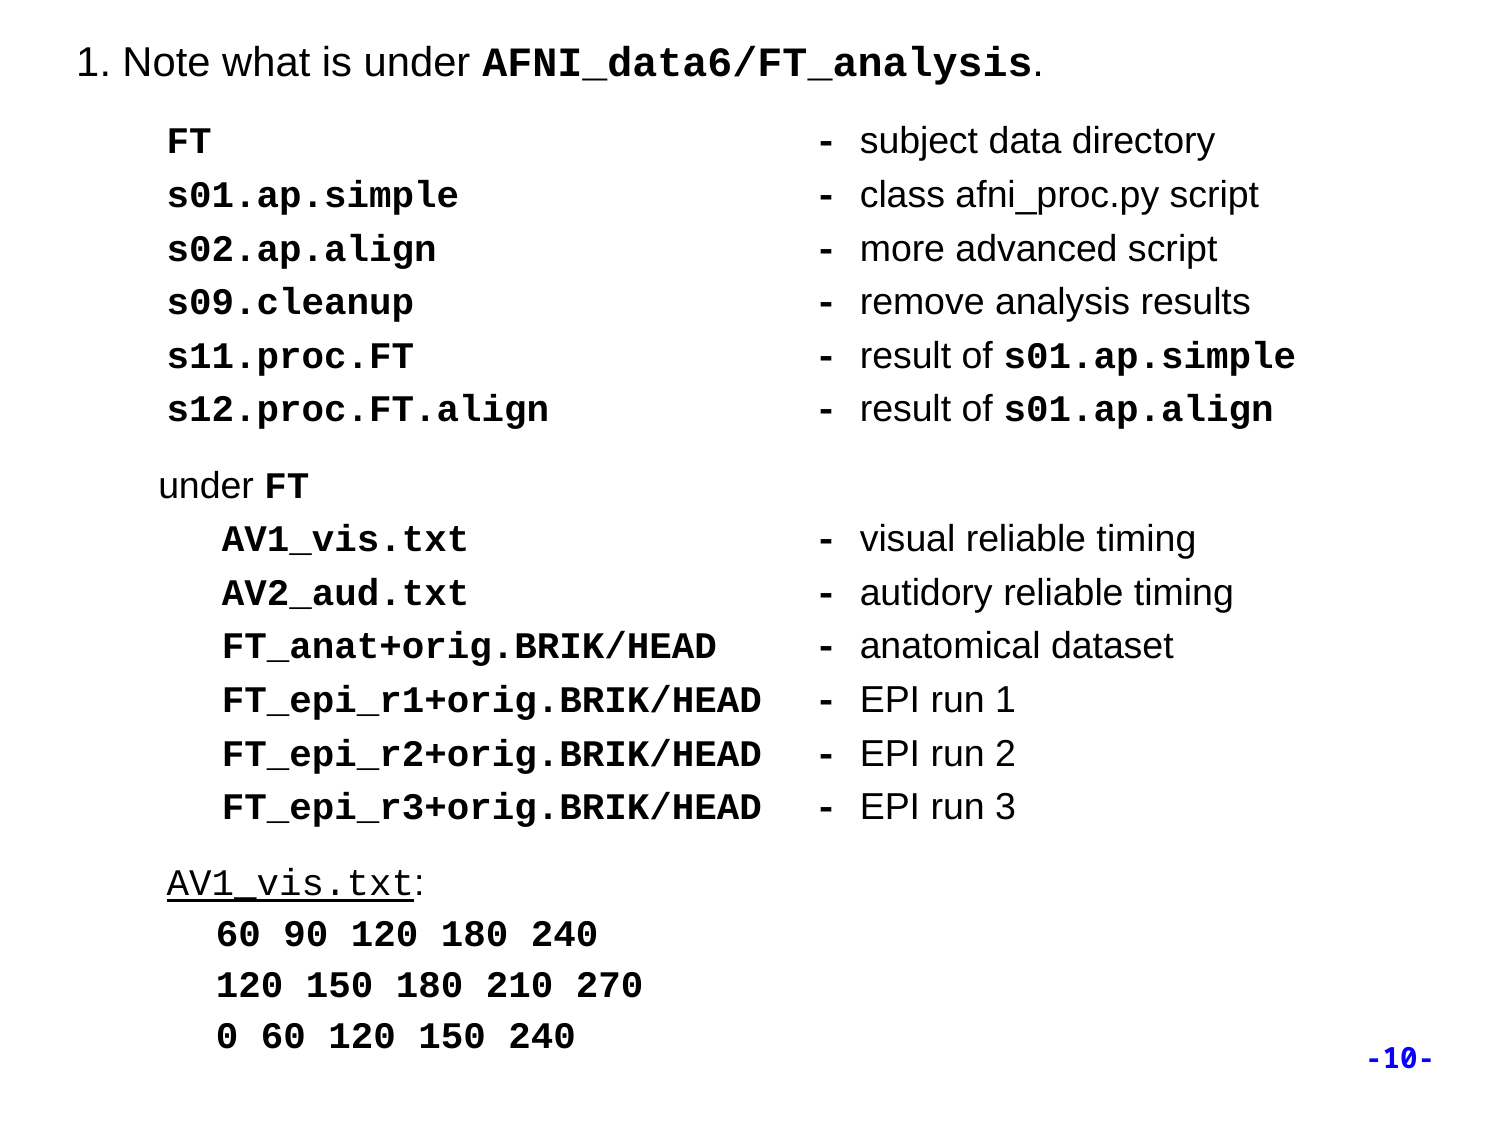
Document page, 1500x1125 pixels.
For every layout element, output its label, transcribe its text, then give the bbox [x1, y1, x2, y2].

list 1. Note what is under AFNI_data6/FT_analysis. FT - subject data directory s01.ap.simple - class afni_proc.py script s02.ap.align - more advanced script s09.cleanup - remove analysis results s11.proc.FT - result of s01.ap.simple s12.proc.FT.align - result of s01.ap.align under FT AV1_vis.txt - visual reliable timing AV2_aud.txt - autidory reliable timing FT_anat+orig.BRIK/HEAD - anatomical dataset FT_epi_r1+orig.BRIK/HEAD - EPI run 1 FT_epi_r2+orig.BRIK/HEAD - EPI run 2 FT_epi_r3+orig.BRIK/HEAD - EPI run 3 AV1_vis.txt: 60 90 120 180 240 120 150 180 210 270 0 60 120 150 240 [50, 31, 1463, 1088]
